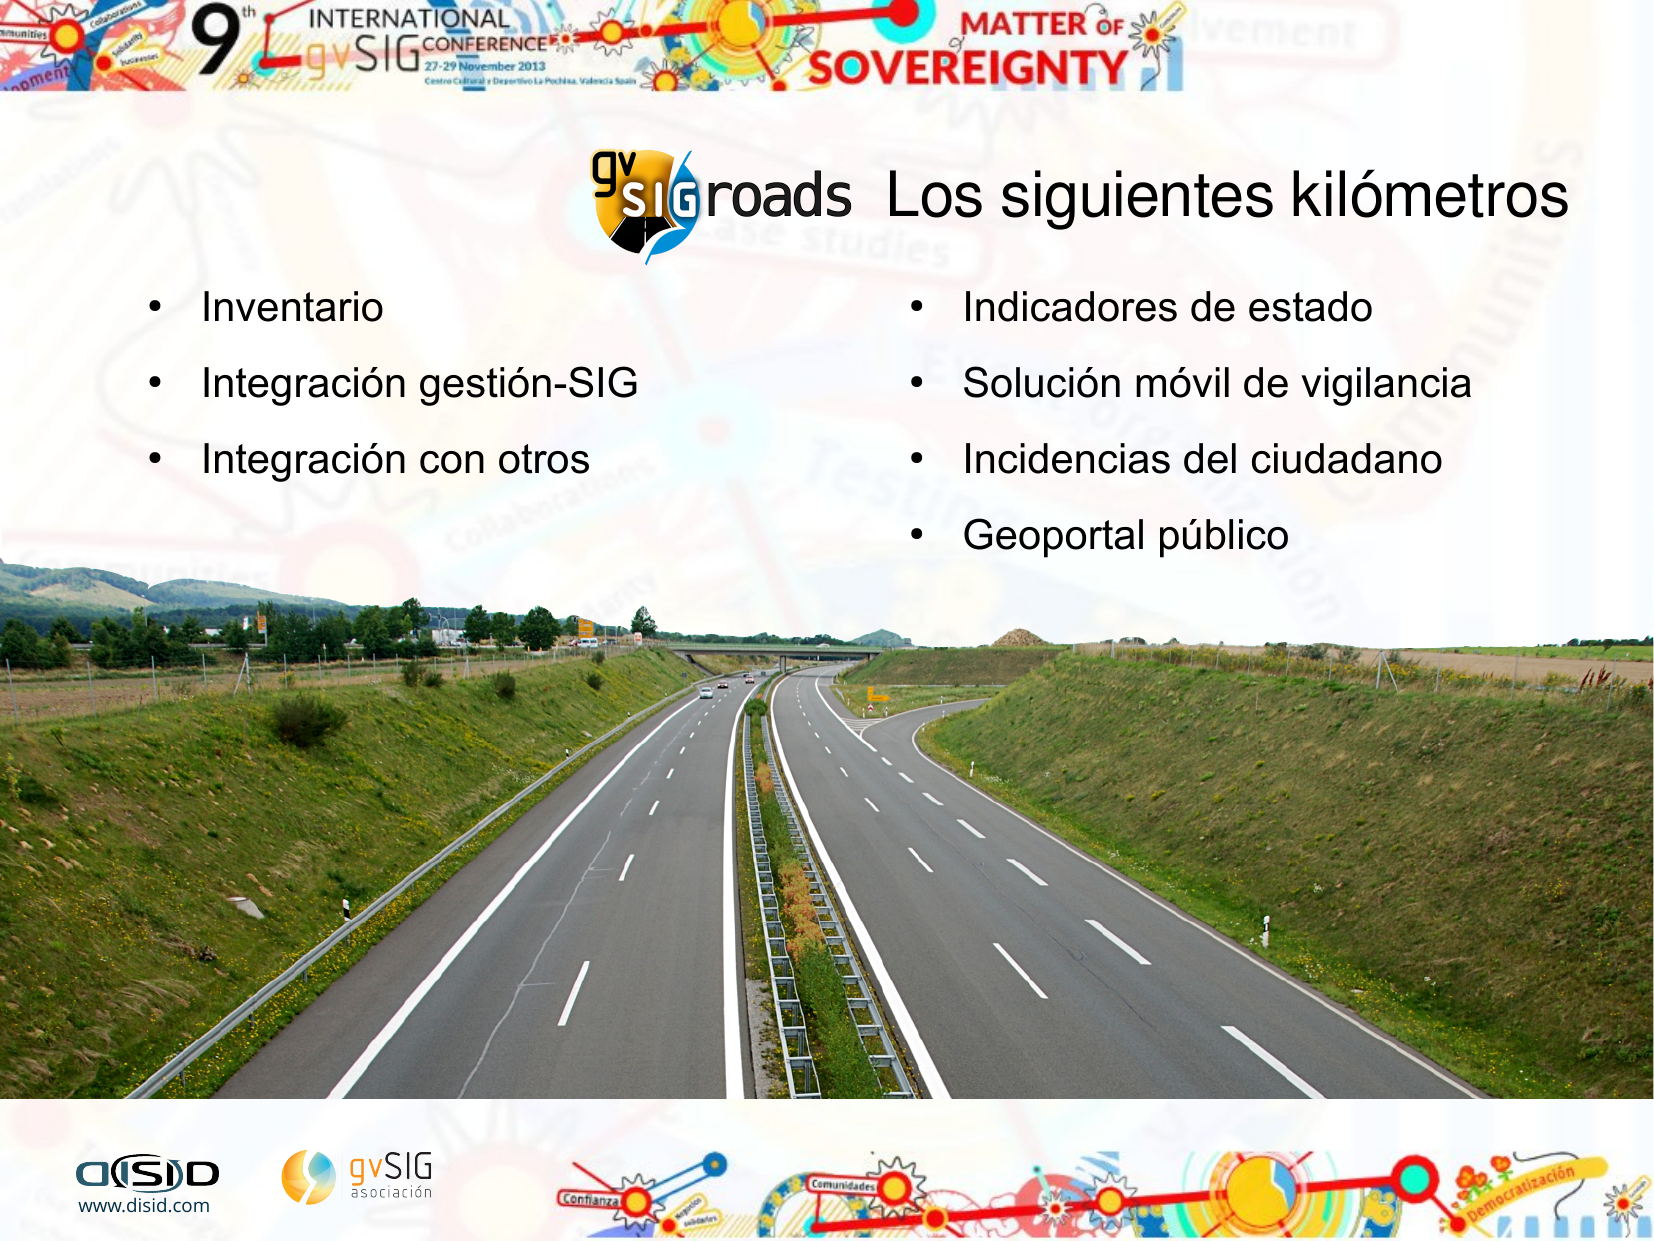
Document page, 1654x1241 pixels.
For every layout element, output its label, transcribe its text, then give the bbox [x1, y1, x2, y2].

list Inventario Integración gestión-SIG Integración con otros [129, 283, 792, 650]
title Los siguientes kilómetros [82, 90, 1571, 298]
list Indicadores de estado Solución móvil de vigilancia Incidencias del ciudadano Geoportal público [891, 283, 1554, 650]
picture [0, 0, 1654, 1241]
